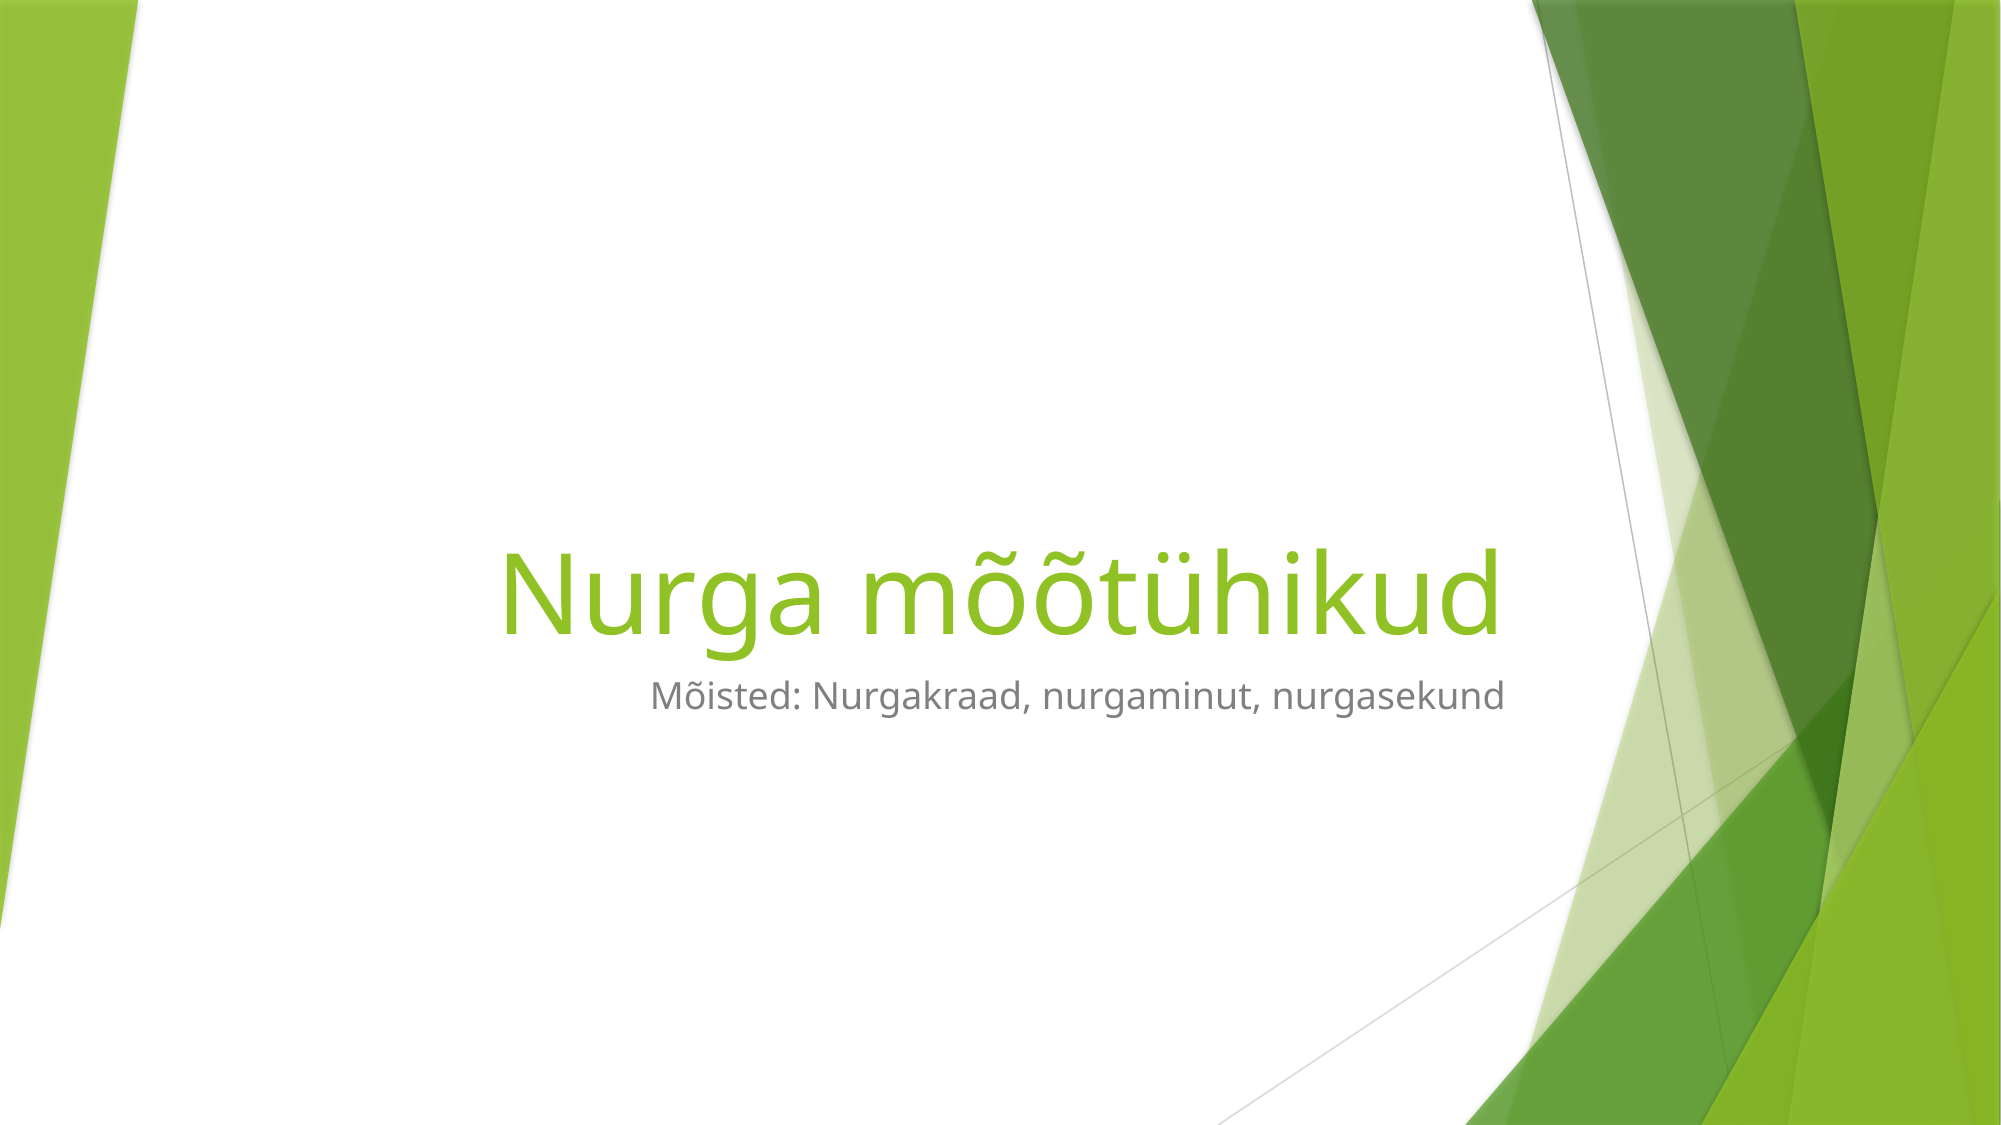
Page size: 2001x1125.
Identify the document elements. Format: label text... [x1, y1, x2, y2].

subtitle Mõisted: Nurgakraad, nurgaminut, nurgasekund [247, 664, 1522, 845]
title Nurga mõõtühikud [247, 394, 1522, 664]
